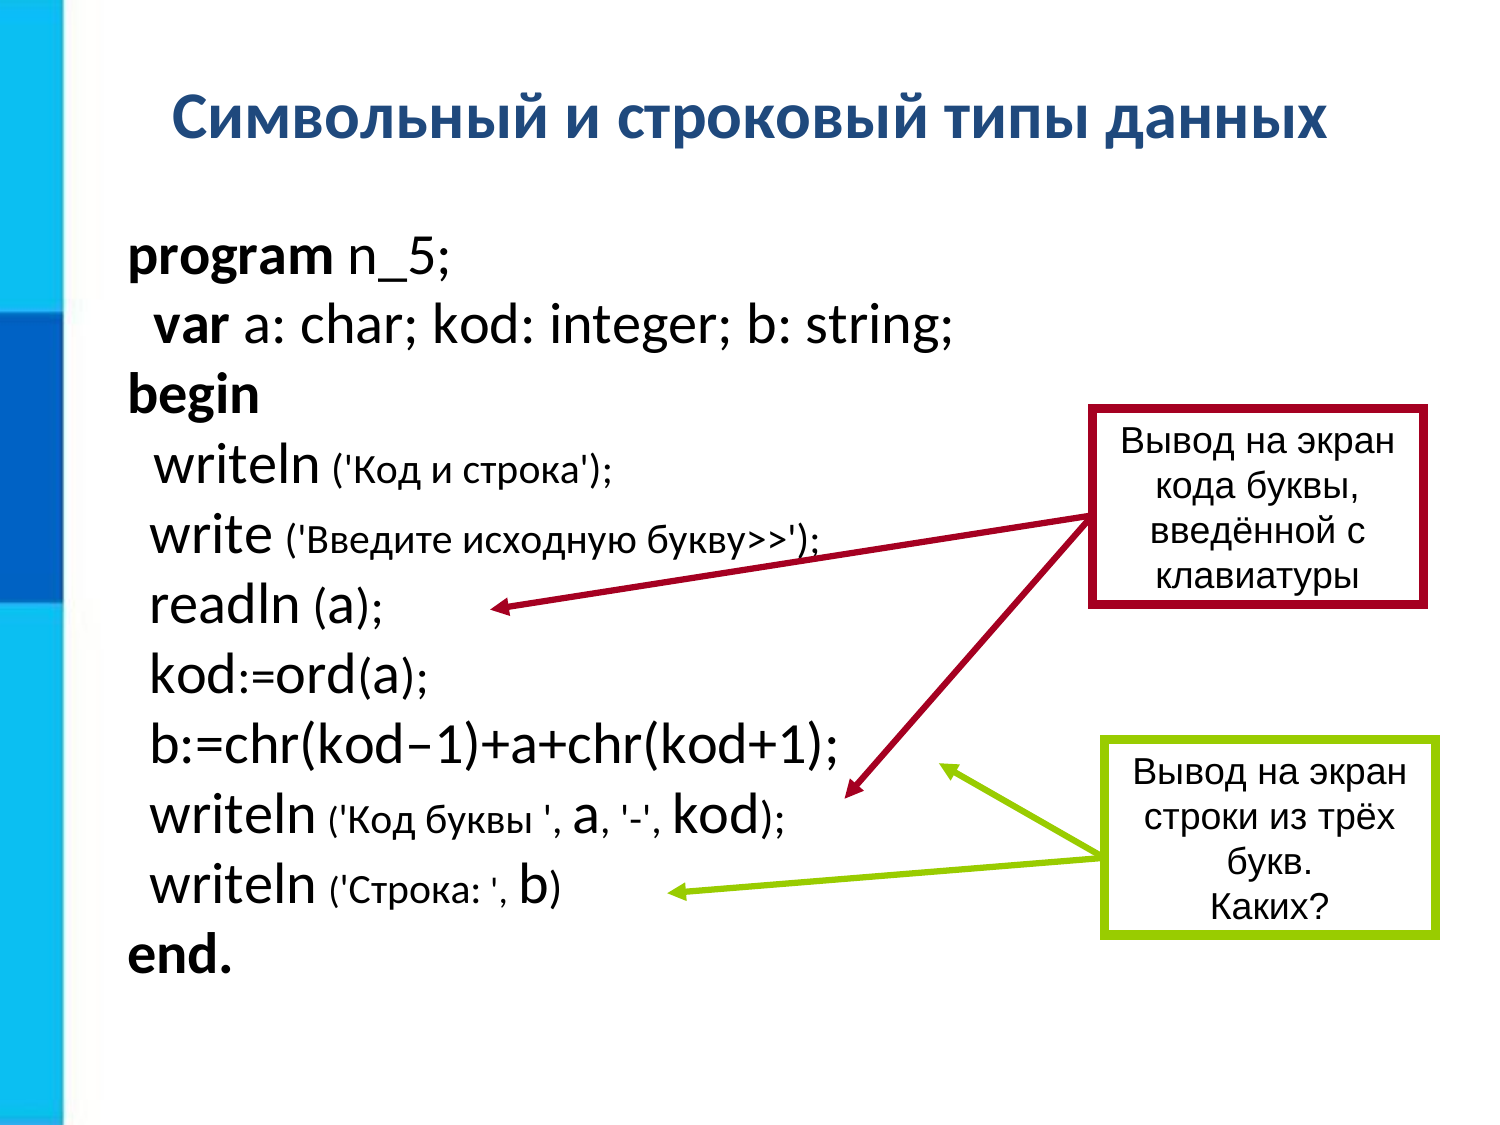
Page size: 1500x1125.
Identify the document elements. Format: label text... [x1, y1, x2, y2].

text_box Вывод на экран строки из трёх букв. Каких? [1104, 739, 1436, 936]
picture [0, 0, 1500, 1125]
text_box program n_5; var a: char; kod: integer; b: string; begin writeln ('Код и строка'); write ('Введите исходную букву>>'); readln (a); kod:=ord(a); b:=chr(kod–1)+a+chr(kod+1); writeln ('Код буквы ', a, '-', kod); writeln ('Строка: ', b) end. [112, 208, 1294, 994]
text_box Символьный и строковый типы данных [76, 31, 1425, 209]
text_box Вывод на экран кода буквы, введённой с клавиатуры [1092, 408, 1424, 605]
